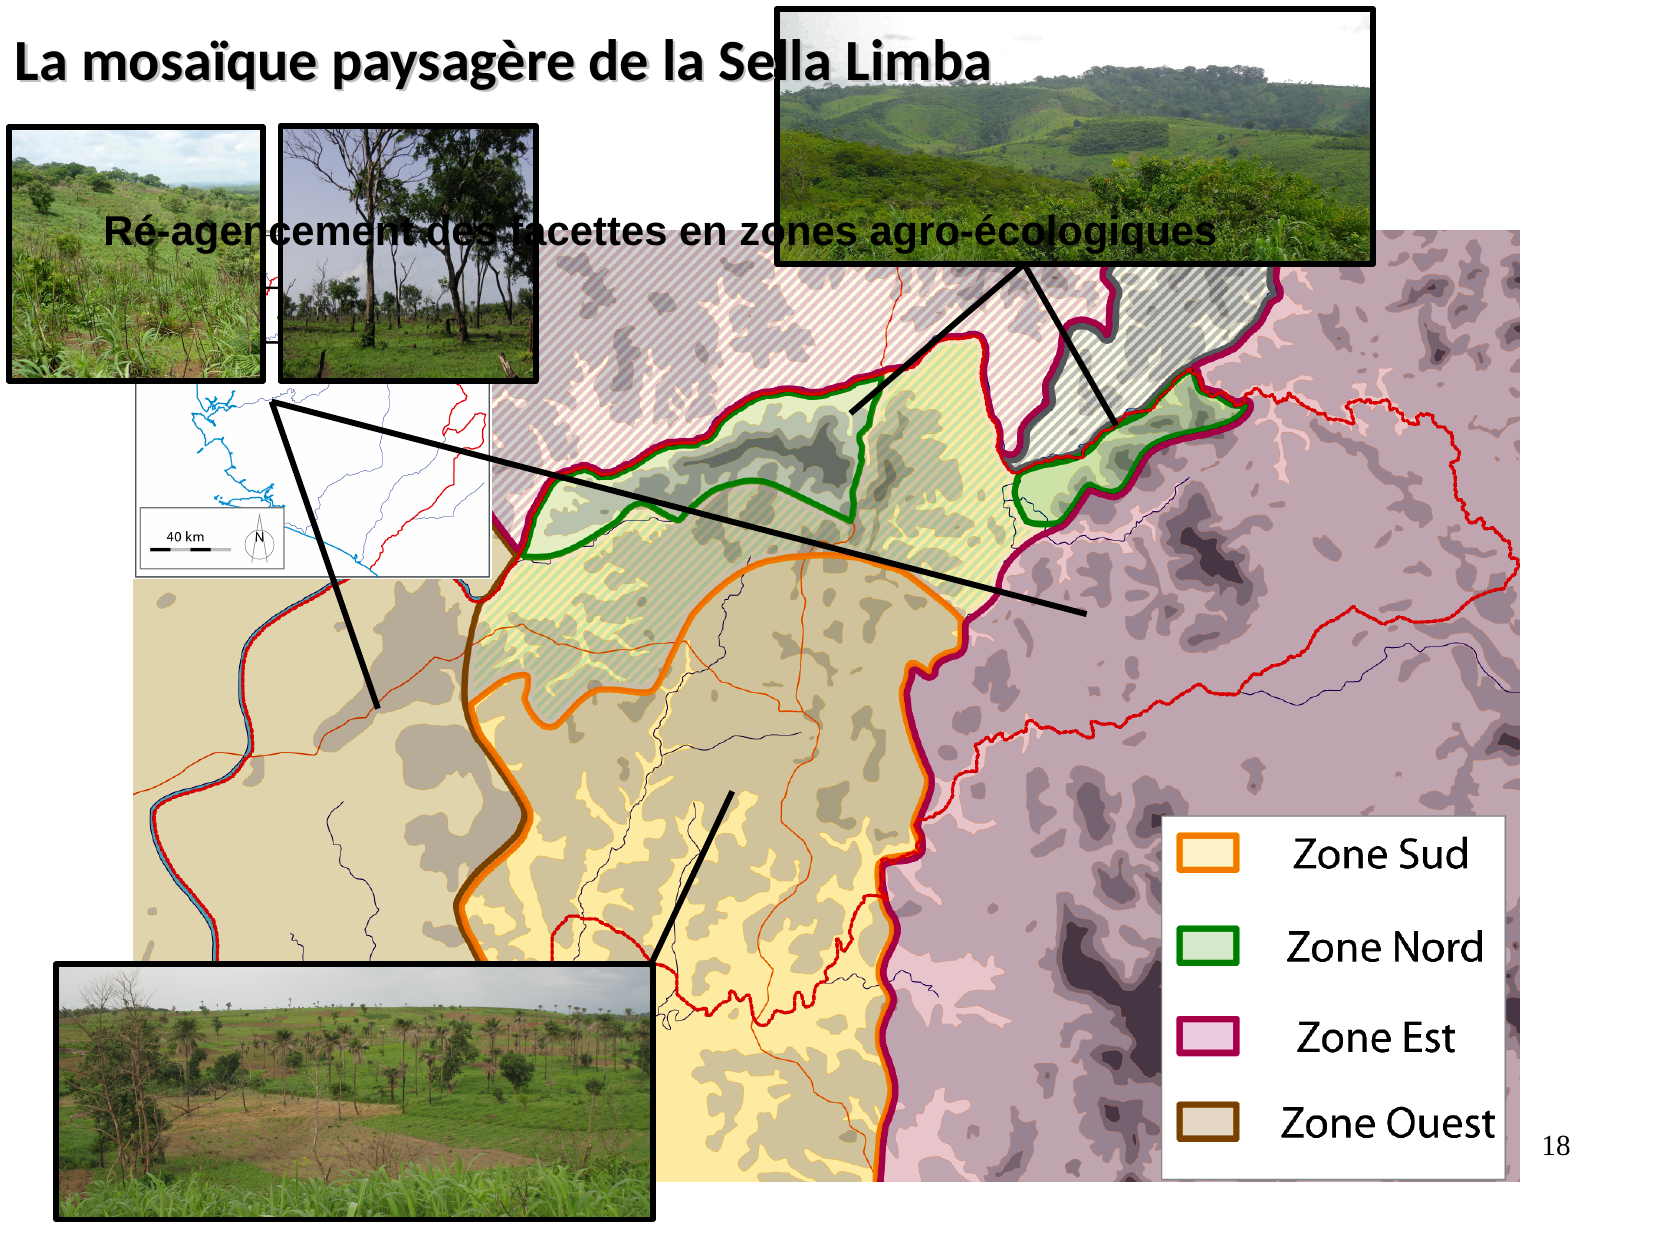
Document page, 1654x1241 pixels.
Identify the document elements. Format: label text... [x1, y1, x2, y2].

text_box La mosaïque paysagère de la Sella Limba [0, 0, 1489, 87]
picture [11, 129, 260, 378]
picture [283, 128, 533, 177]
text_box Ré-agencement des facettes en zones agro-écologiques [88, 177, 1592, 274]
picture [779, 87, 1371, 177]
picture [59, 967, 650, 1217]
picture [283, 274, 533, 378]
picture [133, 274, 1520, 1182]
